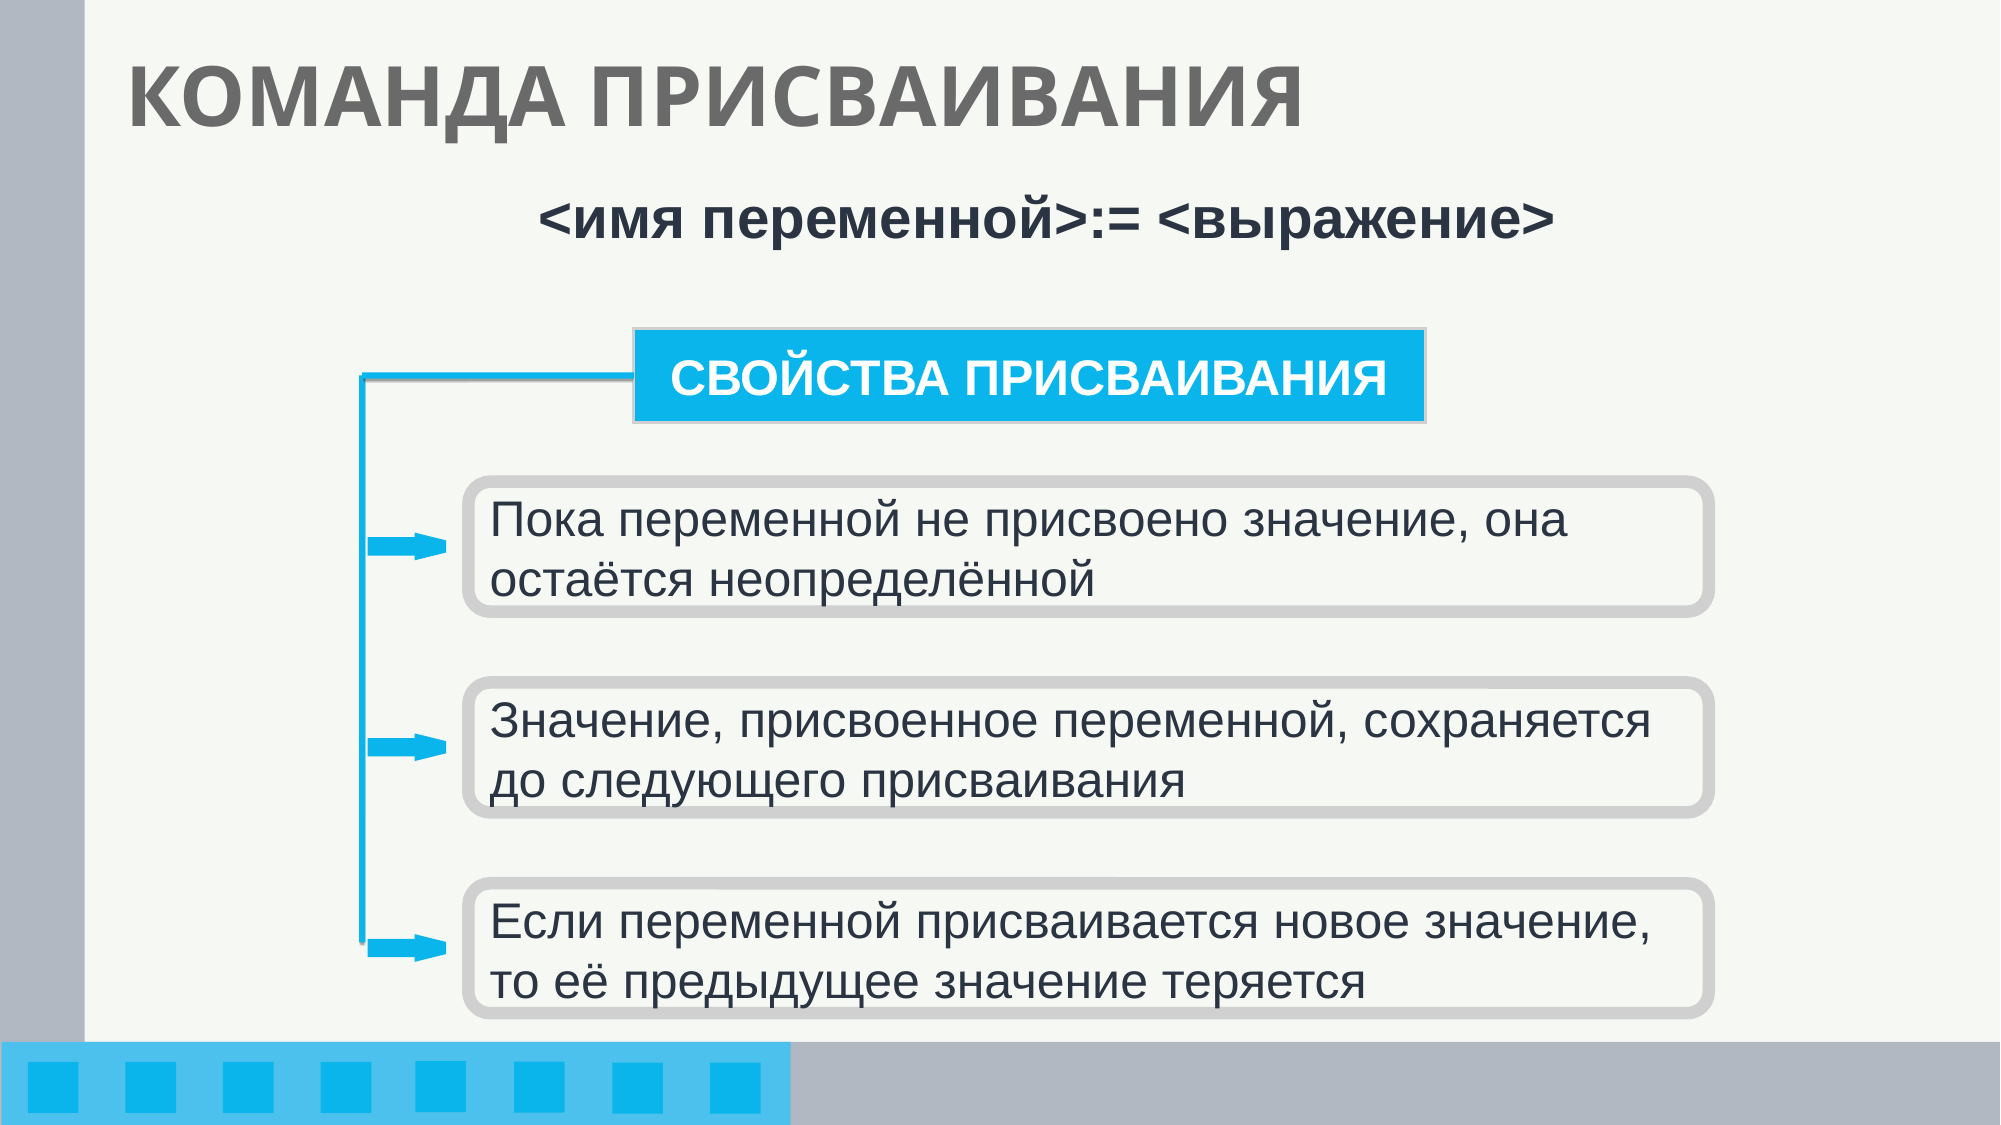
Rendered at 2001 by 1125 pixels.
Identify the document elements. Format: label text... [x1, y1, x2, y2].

text_box Значение, присвоенное переменной, сохраняется до следующего присваивания [468, 682, 1709, 813]
text_box Пока переменной не присвоено значение, она остаётся неопределённой [468, 481, 1709, 612]
text_box Если переменной присваивается новое значение, то её предыдущее значение теряется [468, 883, 1709, 1014]
title КОМАНДА ПРИСВАИВАНИЯ [110, 0, 1892, 209]
text_box <имя переменной>:= <выражение> [326, 209, 1709, 258]
text_box СВОЙСТВА ПРИСВАИВАНИЯ [633, 328, 1426, 423]
